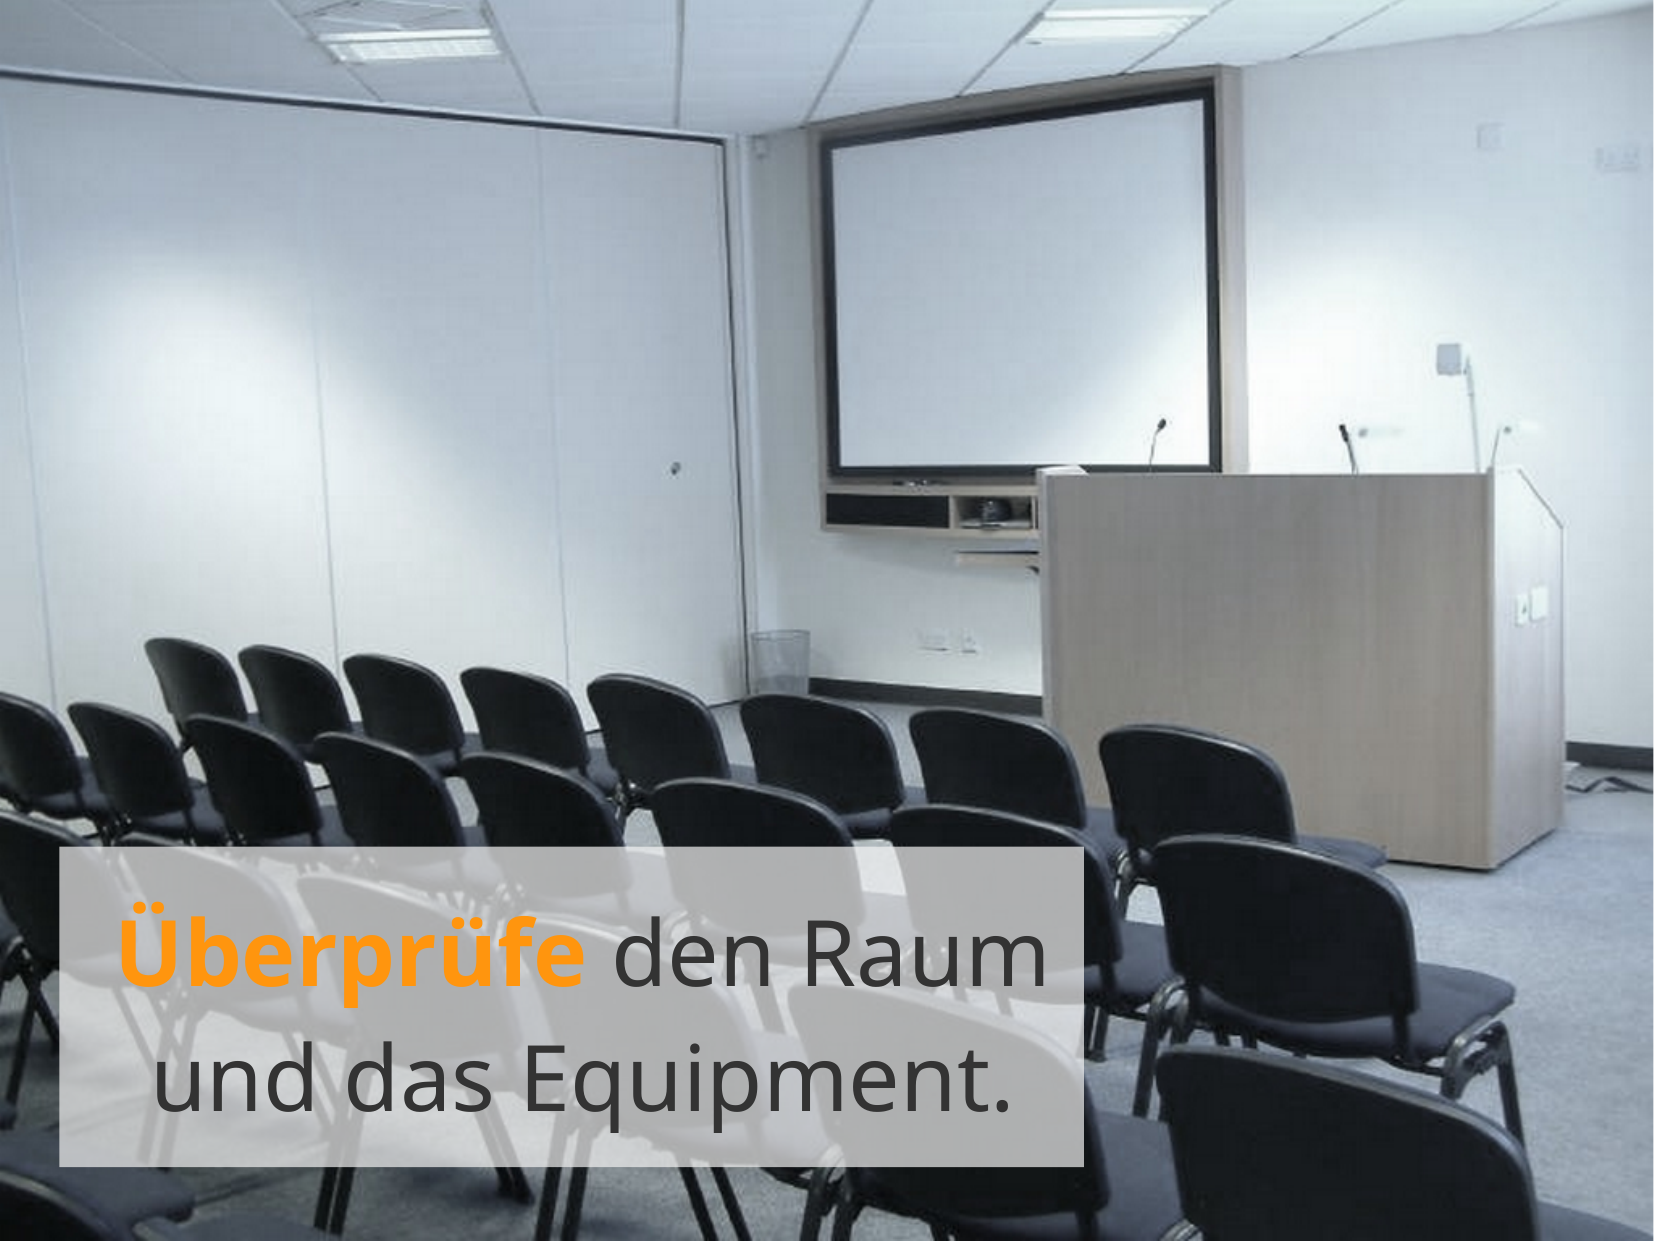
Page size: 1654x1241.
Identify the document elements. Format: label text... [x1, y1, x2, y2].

picture [0, 0, 1654, 1241]
text_box [59, 846, 1084, 1168]
text_box Überprüfe den Raum und das Equipment. [114, 888, 1045, 1140]
